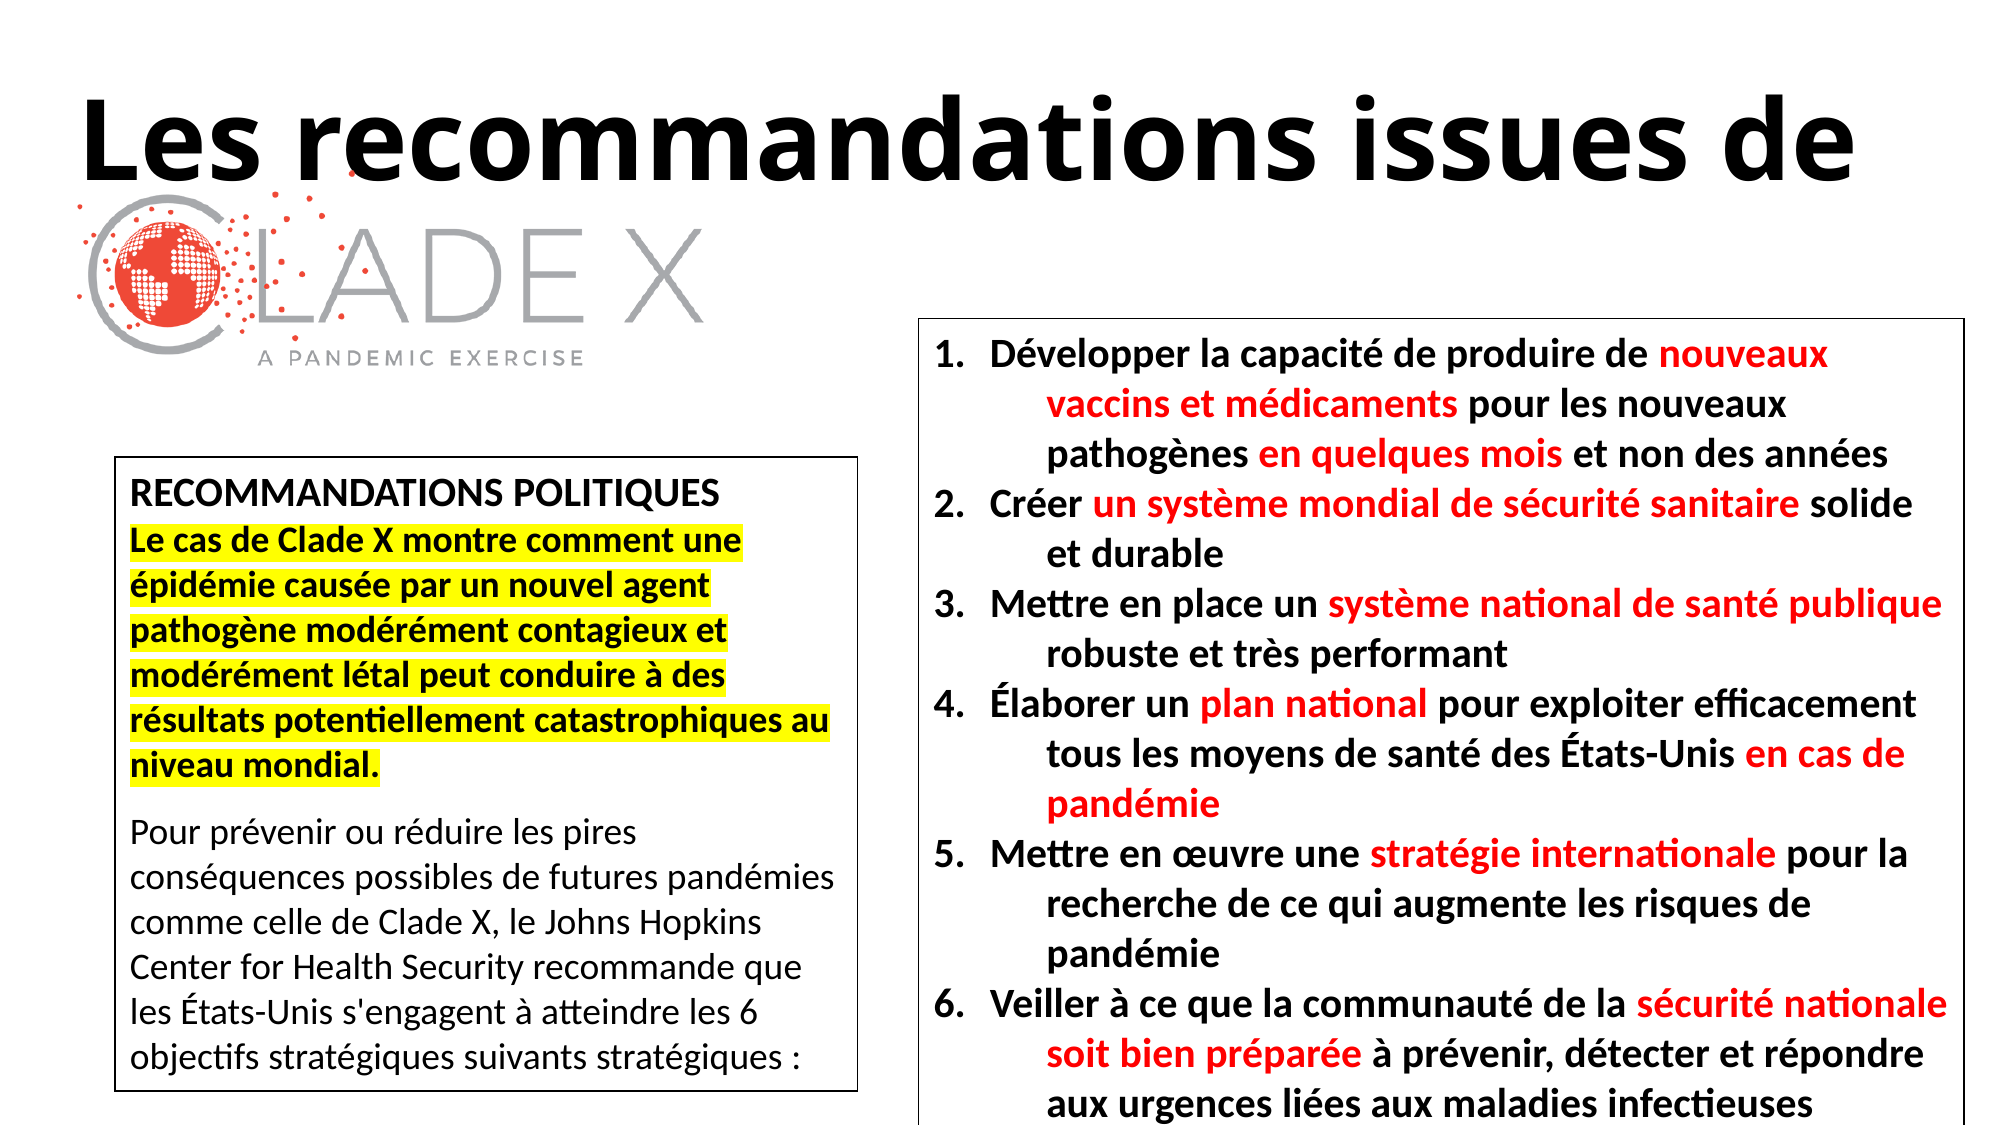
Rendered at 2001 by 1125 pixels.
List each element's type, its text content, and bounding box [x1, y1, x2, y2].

picture [62, 152, 718, 385]
text_box RECOMMANDATIONS POLITIQUES Le cas de Clade X montre comment une épidémie causée par un nouvel agent pathogène modérément contagieux et modérément létal peut conduire à des résultats potentiellement catastrophiques au niveau mondial. Pour prévenir ou réduire les pires conséquences possibles de futures pandémies comme celle de Clade X, le Johns Hopkins Center for Health Security recommande que les États-Unis s'engagent à atteindre les 6 objectifs stratégiques suivants stratégiques : [115, 457, 858, 1091]
text_box Développer la capacité de produire de nouveaux vaccins et médicaments pour les nouveaux pathogènes en quelques mois et non des années Créer un système mondial de sécurité sanitaire solide et durable Mettre en place un système national de santé publique robuste et très performant Élaborer un plan national pour exploiter efficacement tous les moyens de santé des États-Unis en cas de pandémie Mettre en œuvre une stratégie internationale pour la recherche de ce qui augmente les risques de pandémie Veiller à ce que la communauté de la sécurité nationale soit bien préparée à prévenir, détecter et répondre aux urgences liées aux maladies infectieuses [918, 318, 1965, 1091]
text_box Les recommandations issues de [62, 60, 1965, 349]
